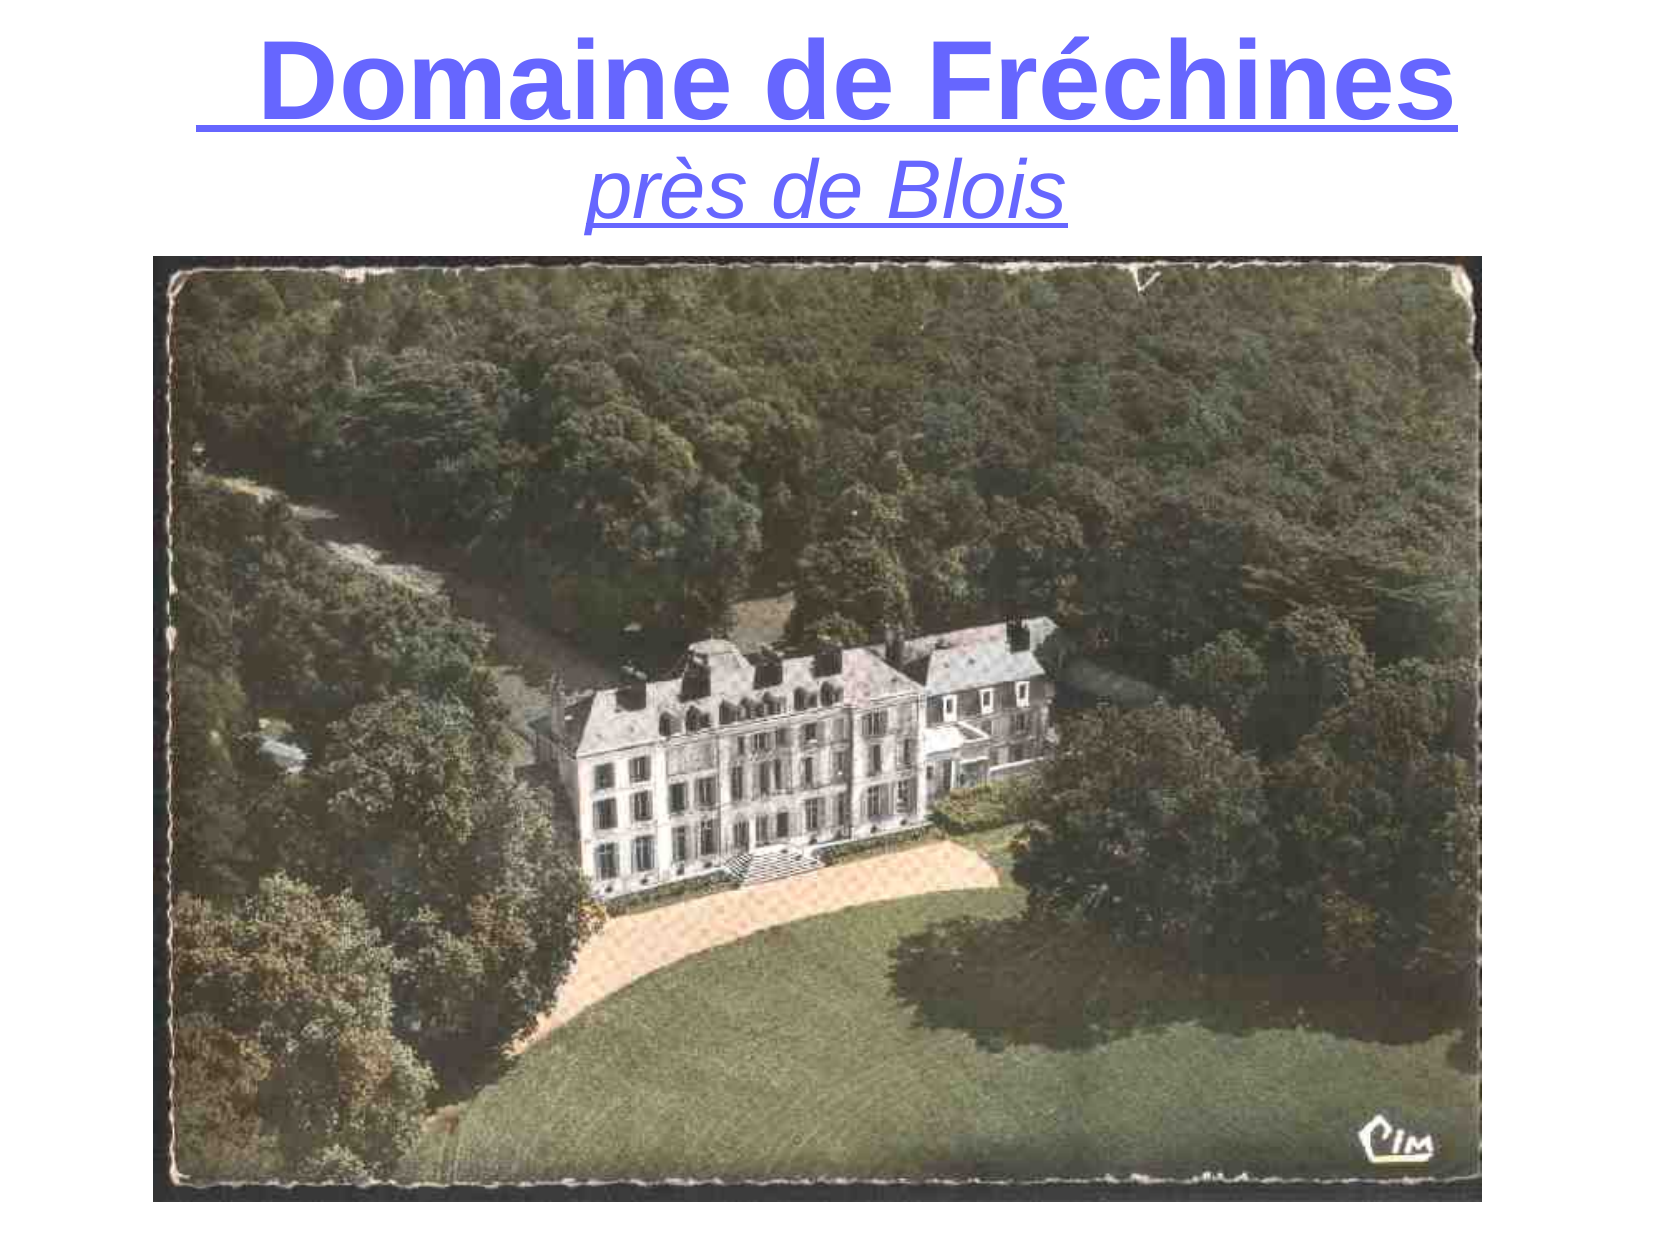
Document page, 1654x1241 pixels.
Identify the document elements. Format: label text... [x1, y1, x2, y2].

picture [153, 256, 1482, 1202]
title Domaine de Fréchines près de Blois [82, 17, 1571, 237]
